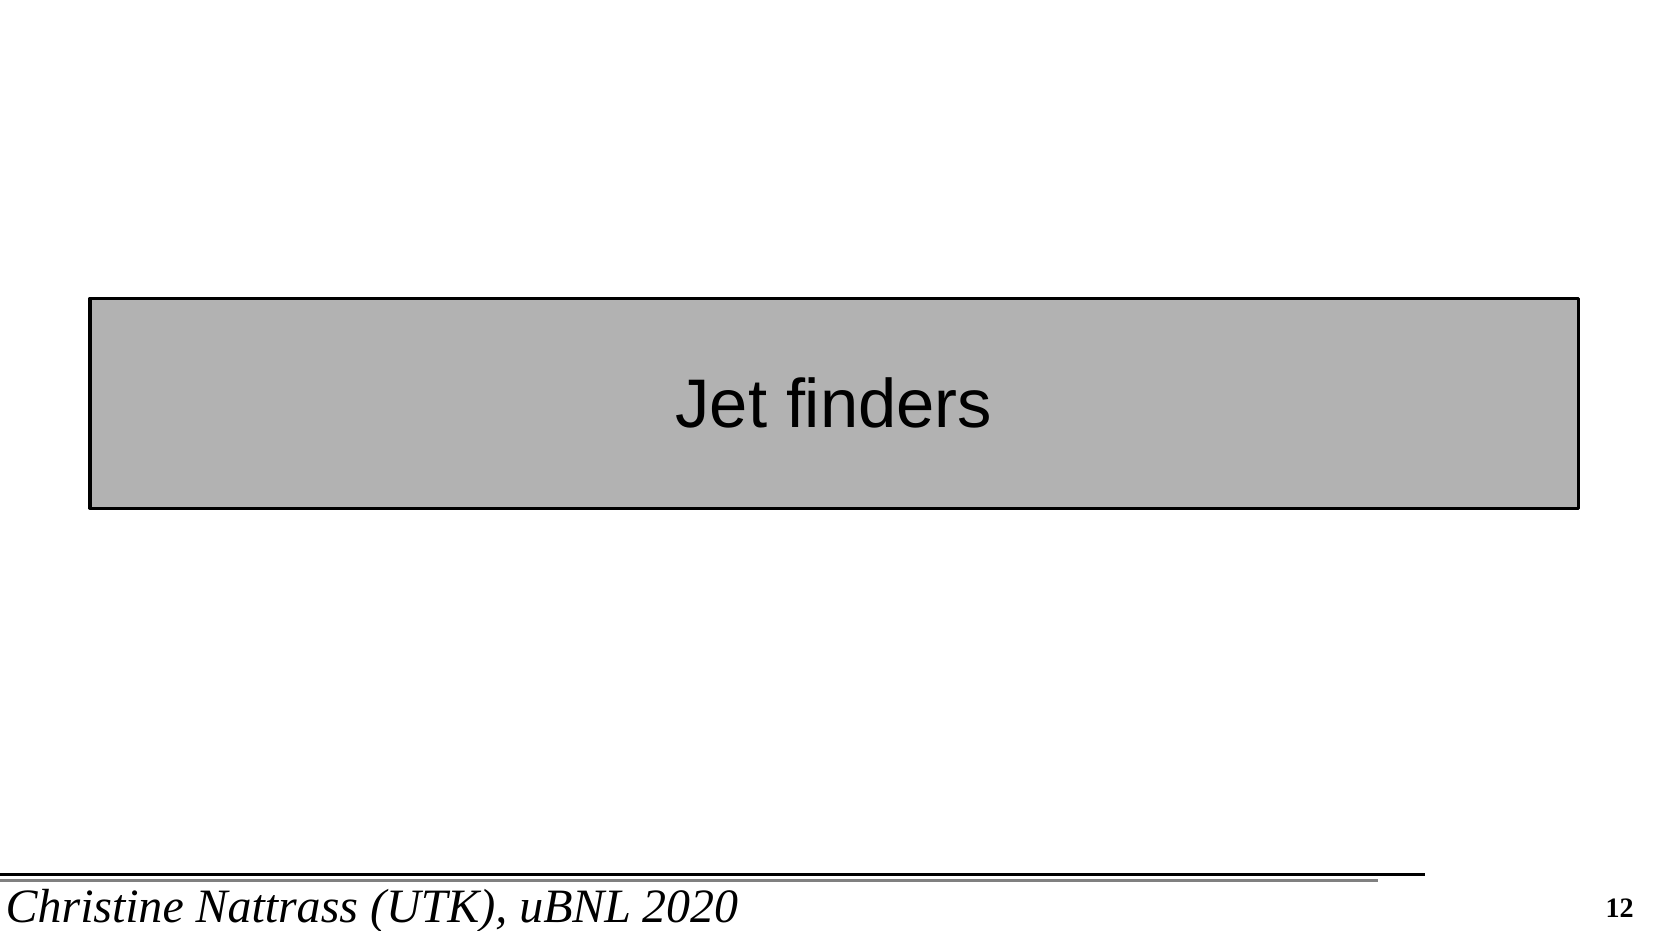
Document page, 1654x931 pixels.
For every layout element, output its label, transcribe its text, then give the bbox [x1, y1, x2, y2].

title Jet finders [90, 298, 1579, 509]
